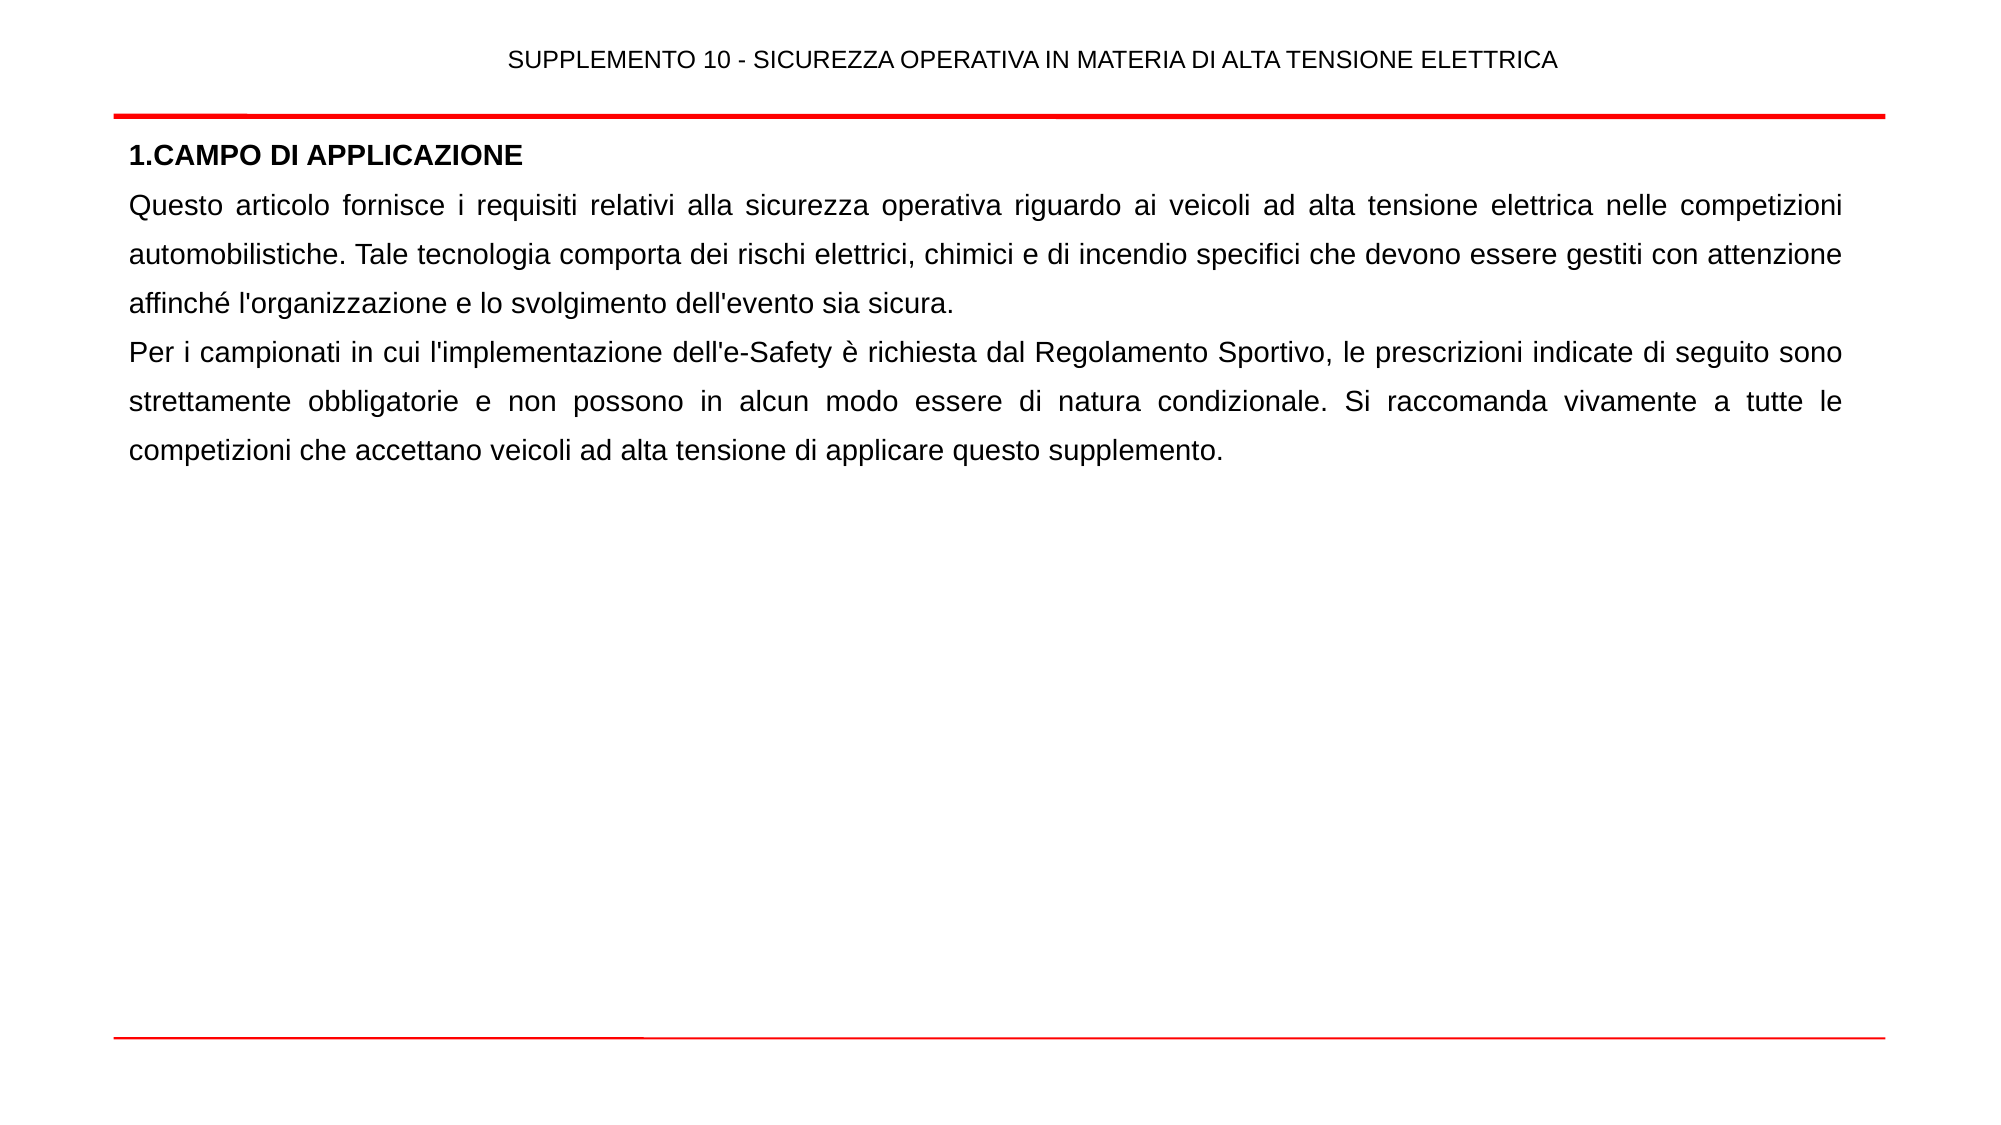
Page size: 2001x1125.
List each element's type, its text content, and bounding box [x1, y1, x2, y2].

text_box 1.CAMPO DI APPLICAZIONE Questo articolo fornisce i requisiti relativi alla sicurezza operativa riguardo ai veicoli ad alta tensione elettrica nelle competizioni automobilistiche. Tale tecnologia comporta dei rischi elettrici, chimici e di incendio specifici che devono essere gestiti con attenzione affinché l'organizzazione e lo svolgimento dell'evento sia sicura. Per i campionati in cui l'implementazione dell'e-Safety è richiesta dal Regolamento Sportivo, le prescrizioni indicate di seguito sono strettamente obbligatorie e non possono in alcun modo essere di natura condizionale. Si raccomanda vivamente a tutte le competizioni che accettano veicoli ad alta tensione di applicare questo supplemento. [114, 115, 1886, 475]
text_box SUPPLEMENTO 10 - SICUREZZA OPERATIVA IN MATERIA DI ALTA TENSIONE ELETTRICA [173, 38, 1895, 82]
